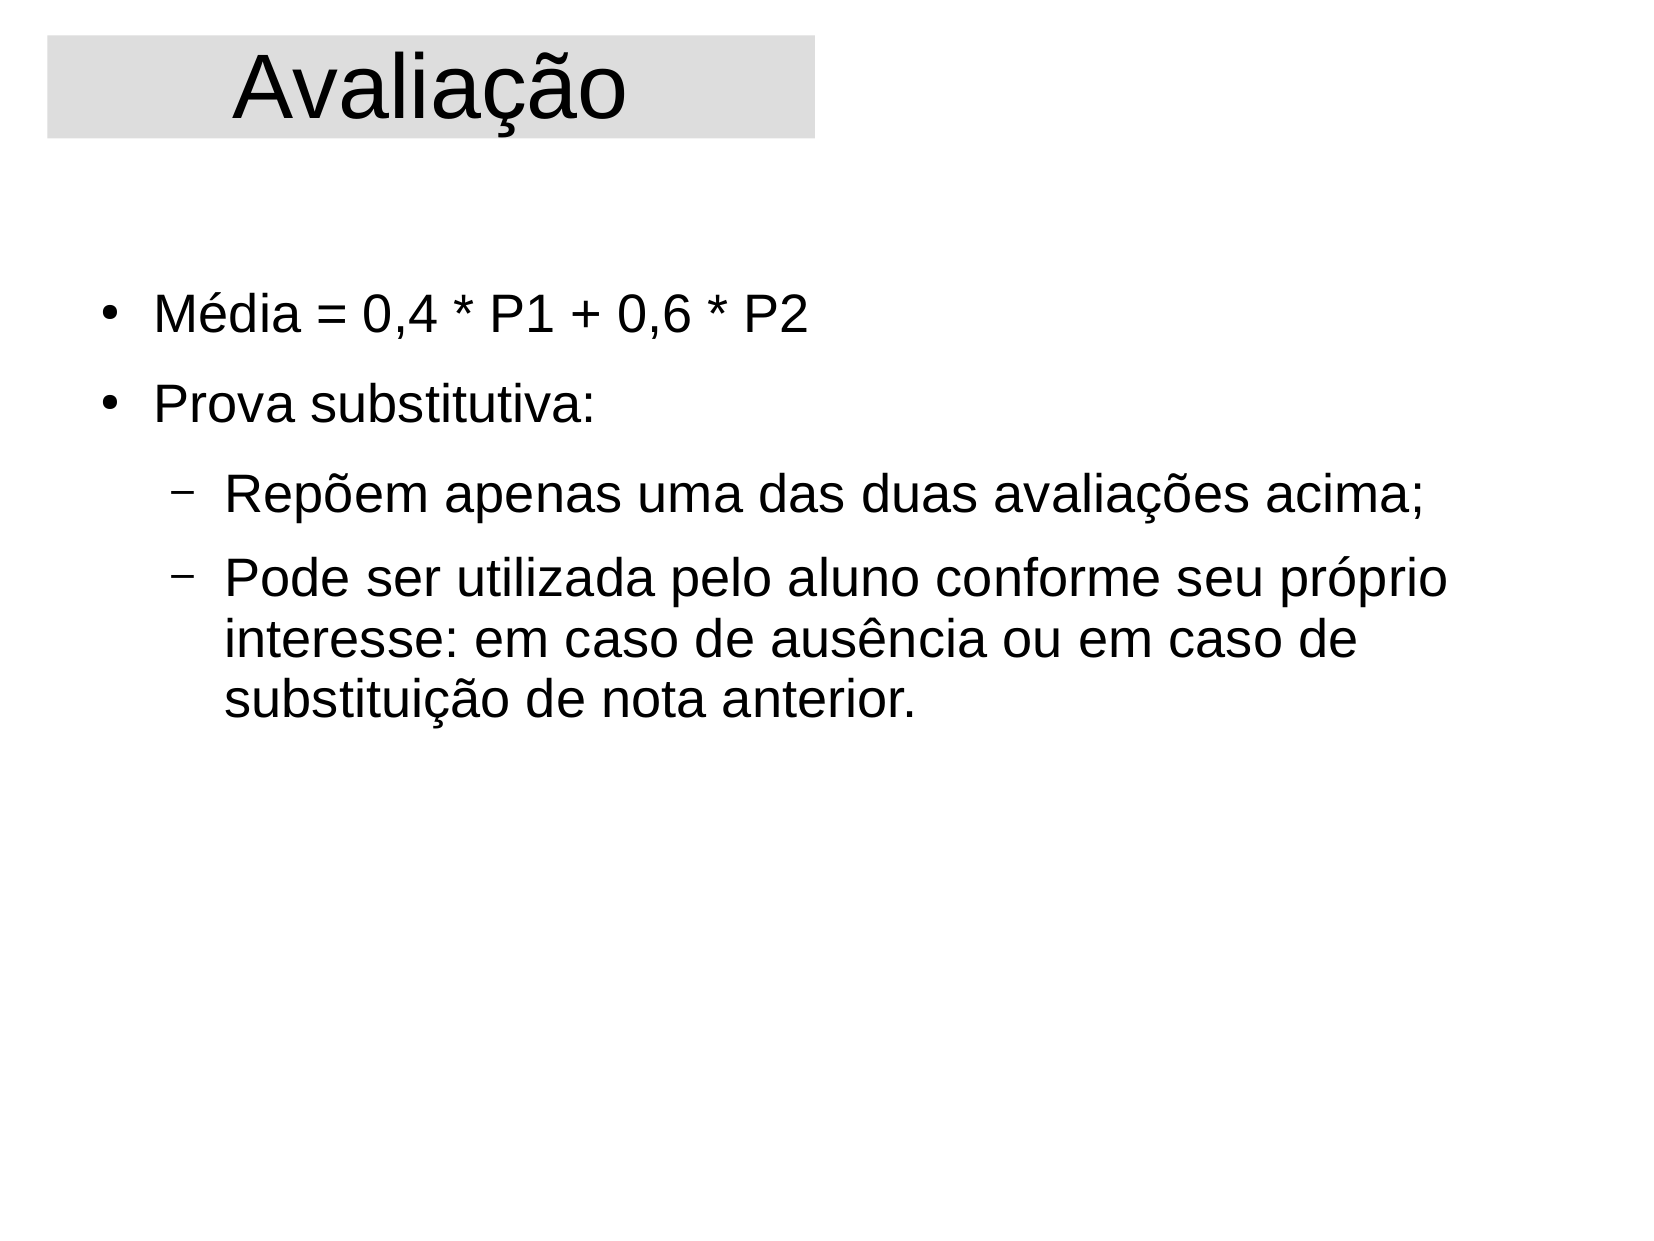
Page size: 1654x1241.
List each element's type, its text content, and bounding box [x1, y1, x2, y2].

list Média = 0,4 * P1 + 0,6 * P2 Prova substitutiva: Repõem apenas uma das duas avaliações acima; Pode ser utilizada pelo aluno conforme seu próprio interesse: em caso de ausência ou em caso de substituição de nota anterior. [82, 283, 1571, 1134]
title Avaliação [47, 35, 815, 139]
